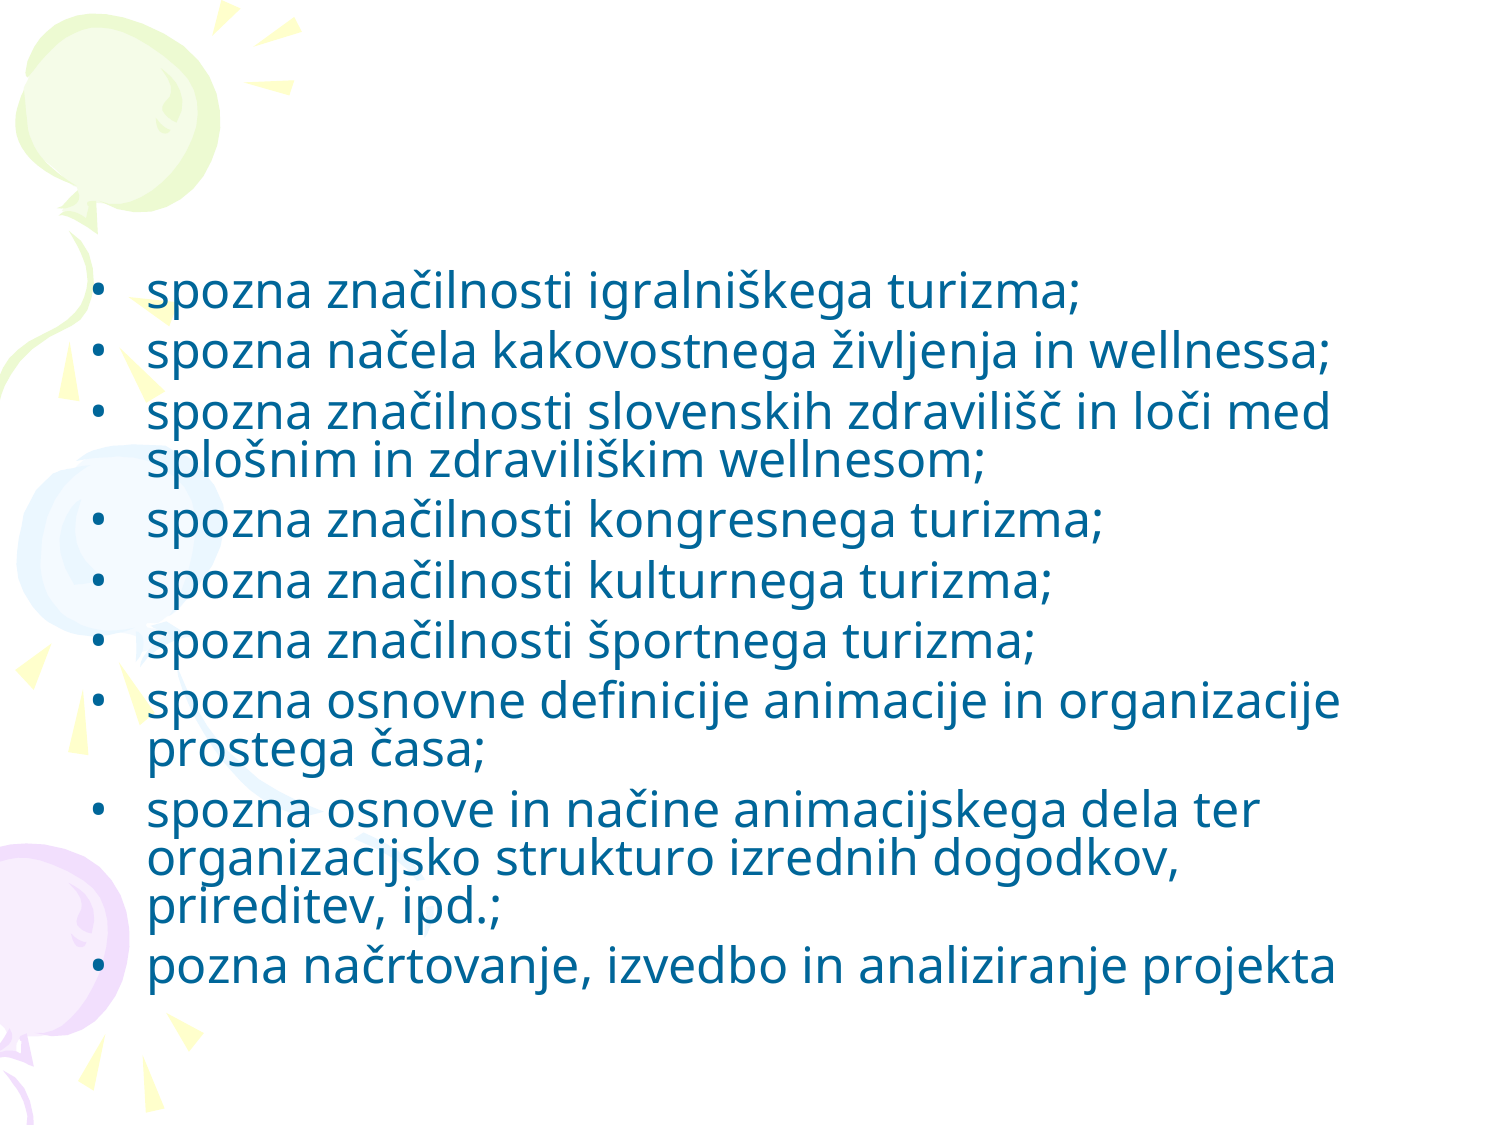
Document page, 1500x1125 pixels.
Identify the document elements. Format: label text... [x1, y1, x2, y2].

list spozna značilnosti igralniškega turizma; • spozna načela kakovostnega življenja in wellnessa; • spozna značilnosti slovenskih zdravilišč in loči med splošnim in zdraviliškim wellnesom; • spozna značilnosti kongresnega turizma; • spozna značilnosti kulturnega turizma; • spozna značilnosti športnega turizma; • spozna osnovne definicije animacije in organizacije prostega časa; • spozna osnove in načine animacijskega dela ter organizacijsko strukturo izrednih dogodkov, prireditev, ipd.; • pozna načrtovanje, izvedbo in analiziranje projekta [75, 262, 1426, 994]
